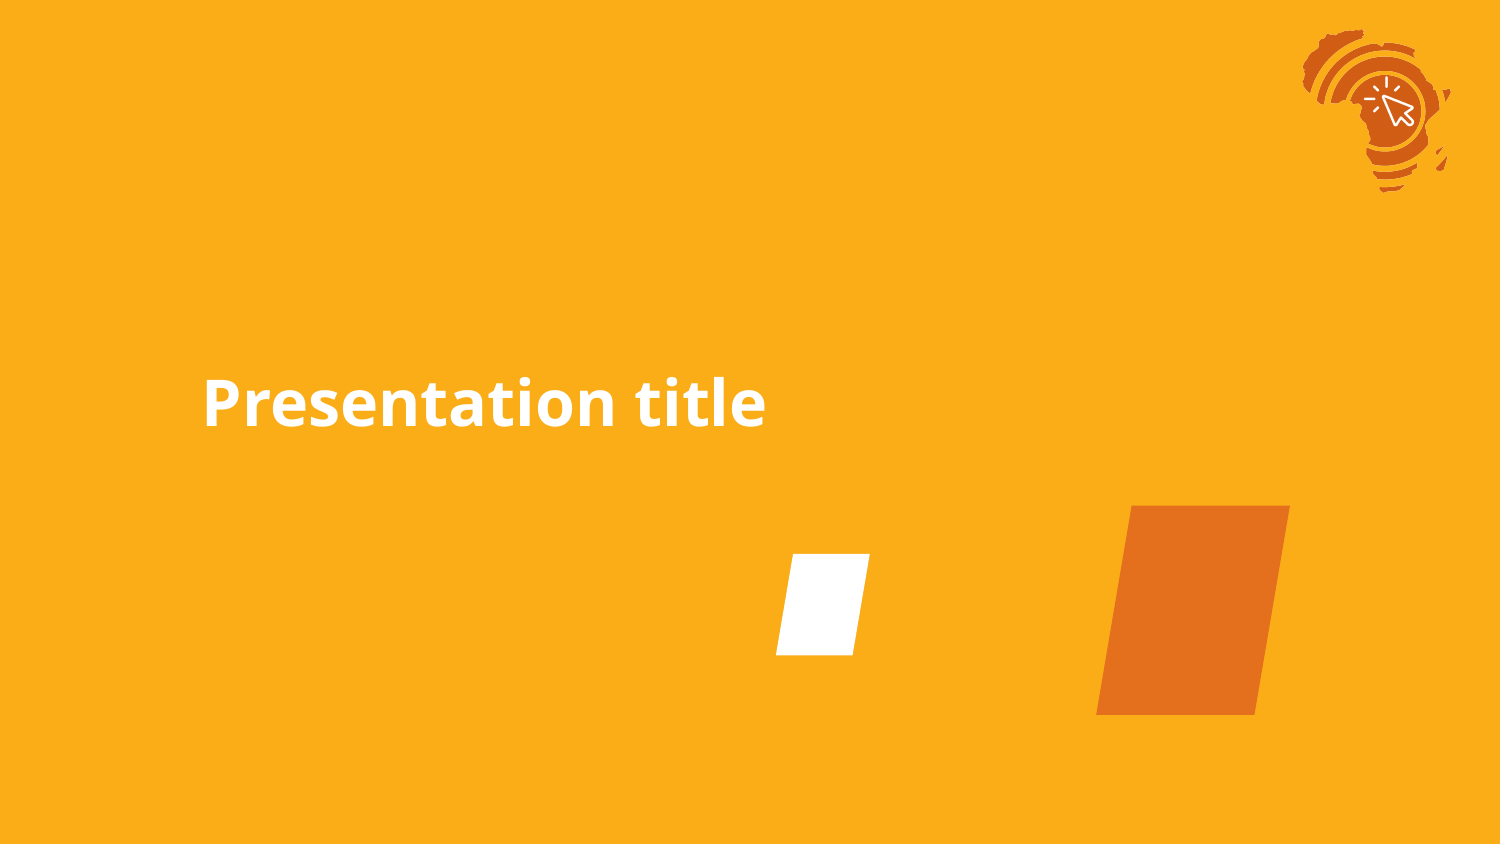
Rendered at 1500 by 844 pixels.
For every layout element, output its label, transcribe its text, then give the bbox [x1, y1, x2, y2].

text_box [775, 553, 870, 656]
text_box [1096, 505, 1290, 715]
text_box Presentation title [58, 335, 912, 493]
picture [1302, 29, 1451, 193]
